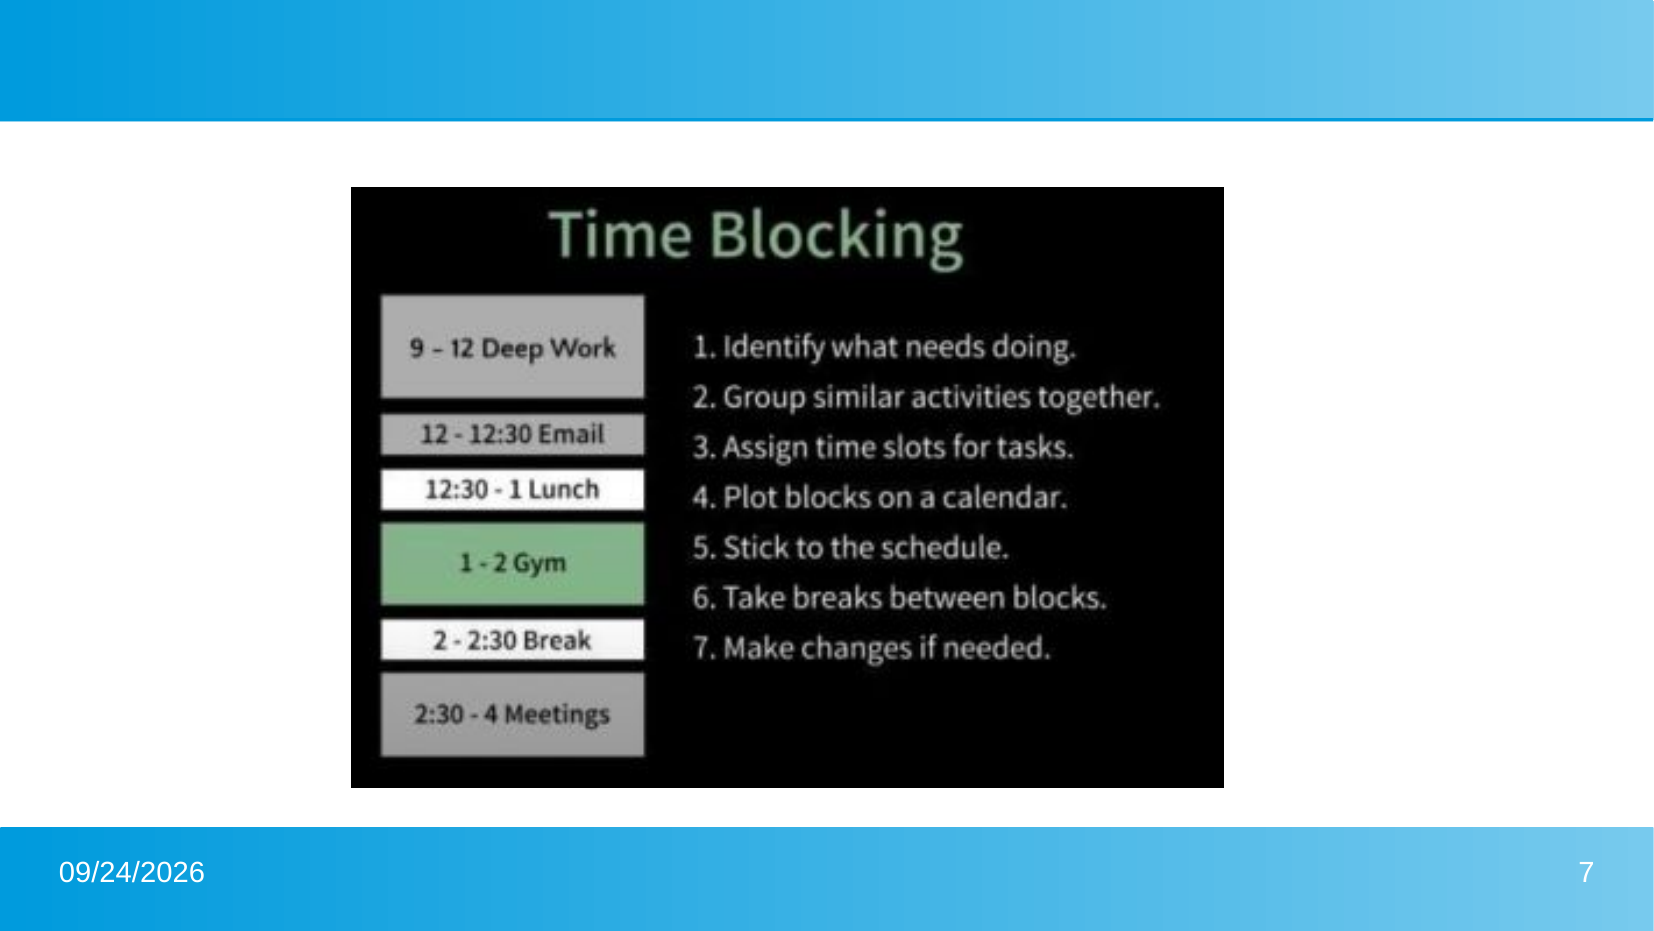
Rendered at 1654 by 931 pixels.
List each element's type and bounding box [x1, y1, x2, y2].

picture [351, 187, 1224, 788]
